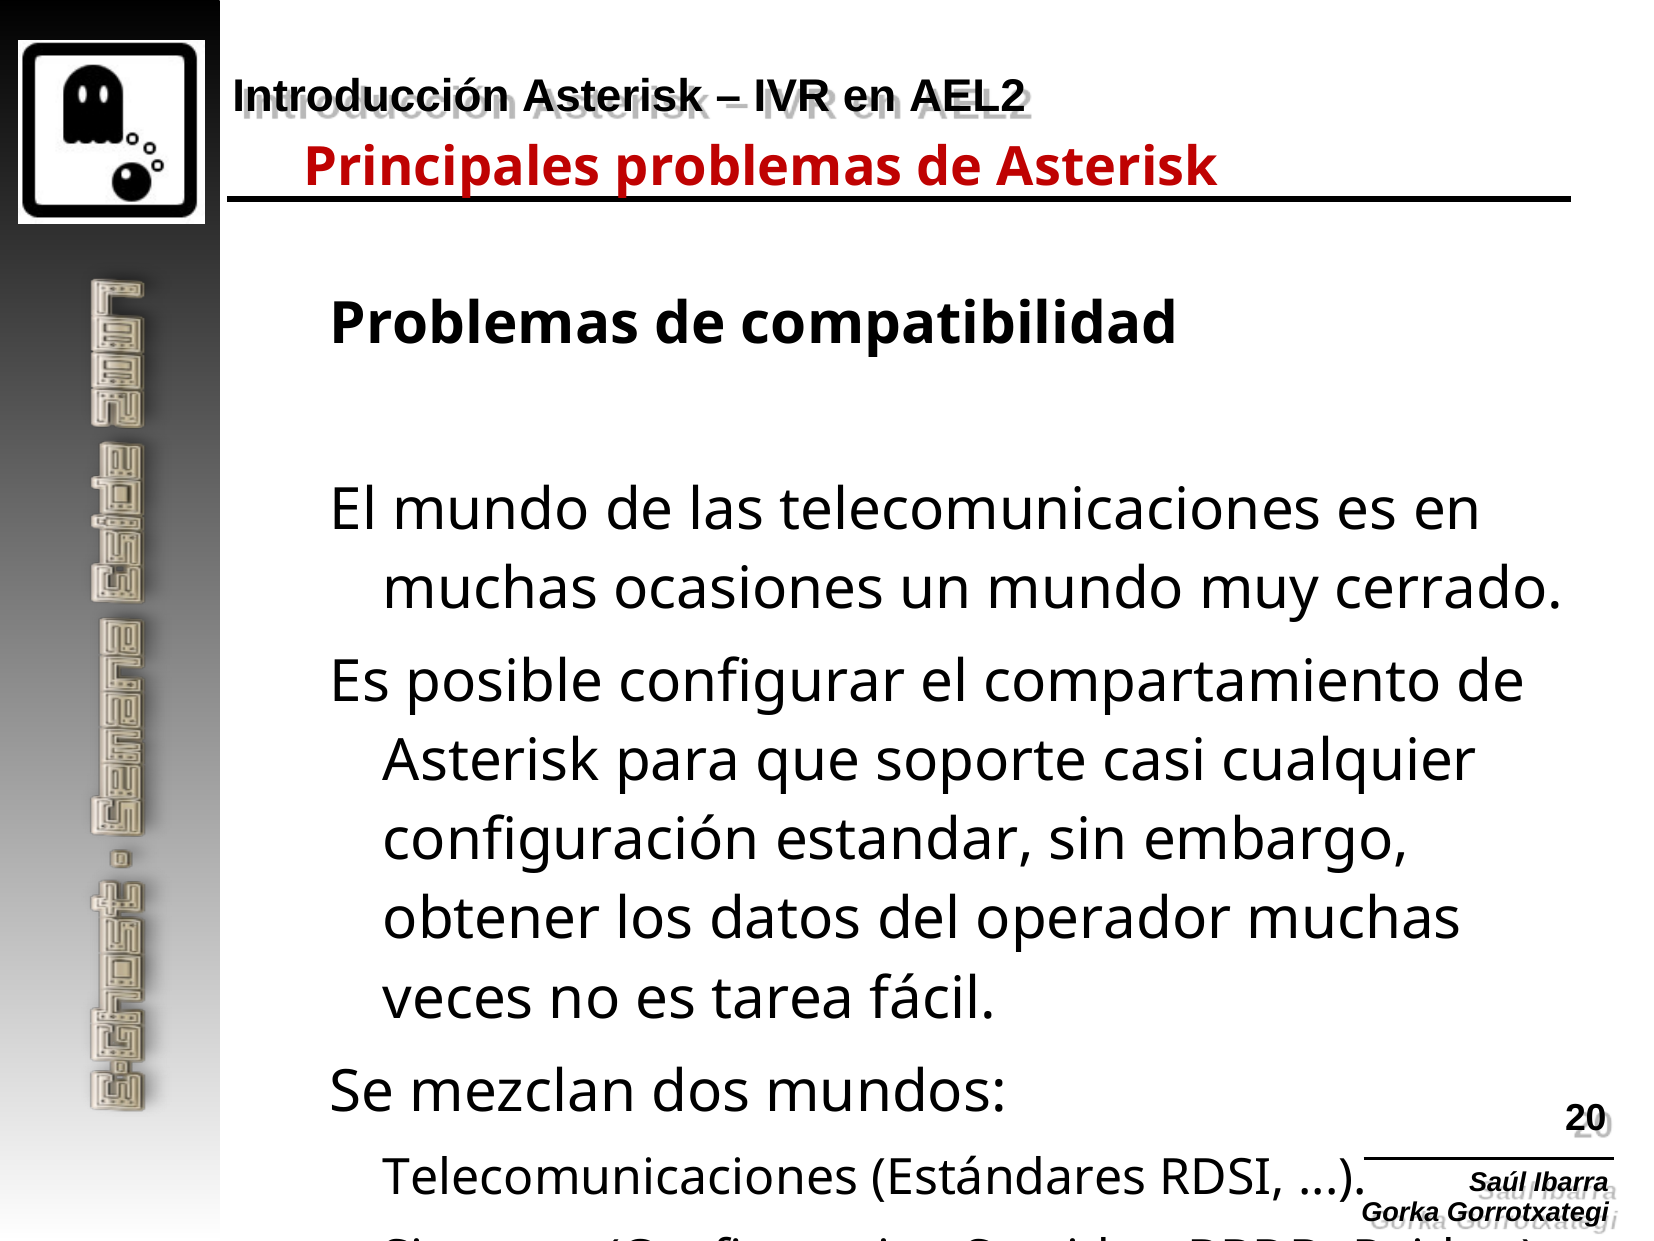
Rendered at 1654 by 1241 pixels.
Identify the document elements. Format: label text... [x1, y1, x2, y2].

picture [51, 250, 180, 1122]
list Problemas de compatibilidad El mundo de las telecomunicaciones es en muchas ocasiones un mundo muy cerrado. Es posible configurar el compartamiento de Asterisk para que soporte casi cualquier configuración estandar, sin embargo, obtener los datos del operador muchas veces no es tarea fácil. Se mezclan dos mundos: Telecomunicaciones (Estándares RDSI, ...). Sistemas (Configuracion Servidor: BBDD, Raid, ...). [312, 281, 1625, 1241]
picture [18, 40, 205, 224]
title Principales problemas de Asterisk [303, 125, 1624, 204]
